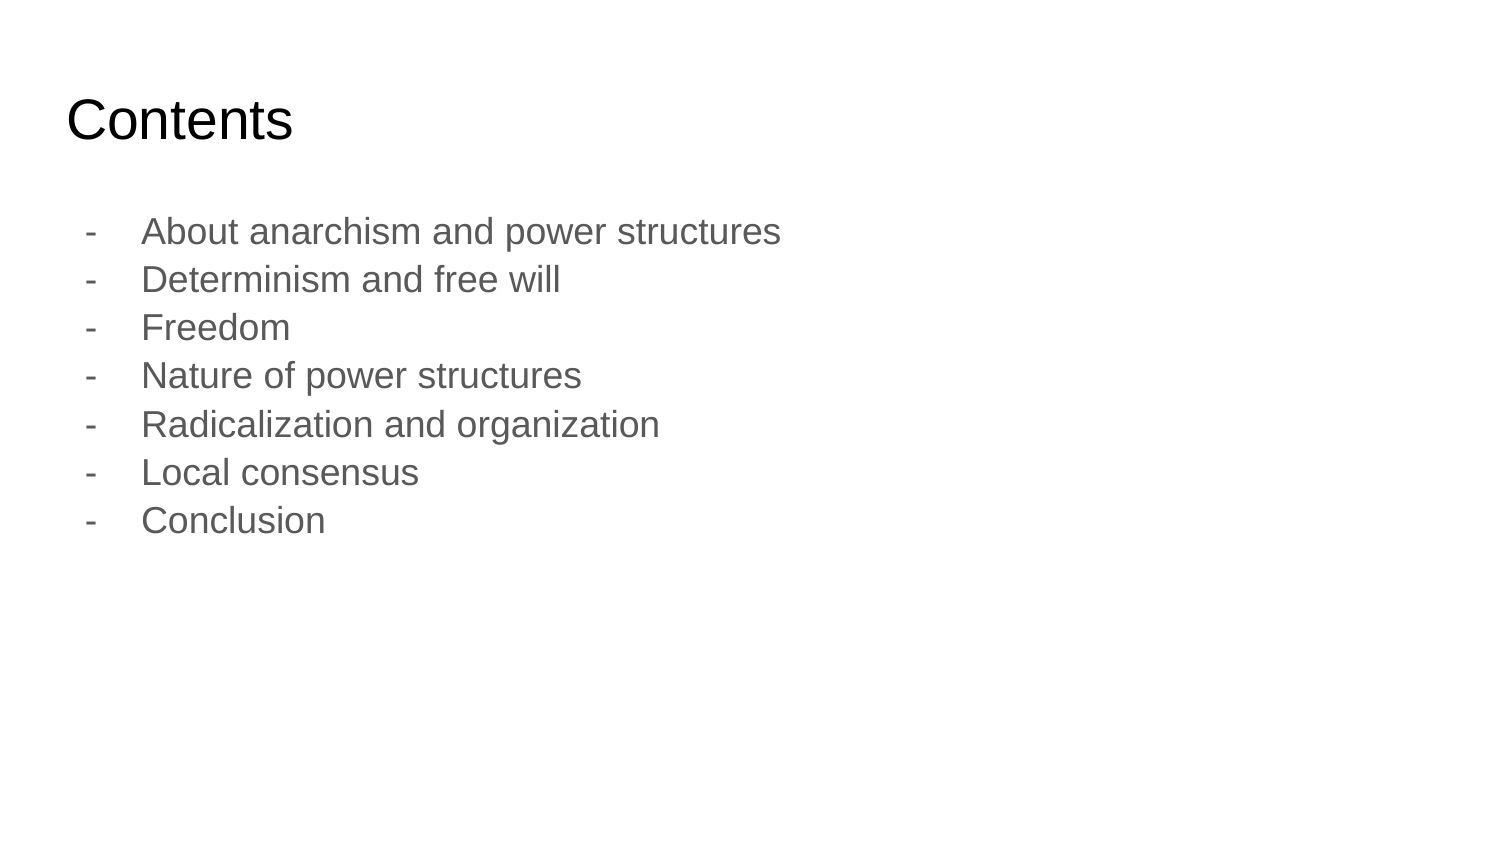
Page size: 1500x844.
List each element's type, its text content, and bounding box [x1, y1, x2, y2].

list About anarchism and power structures Determinism and free will Freedom Nature of power structures Radicalization and organization Local consensus Conclusion [51, 189, 1449, 750]
title Contents [51, 72, 1449, 167]
